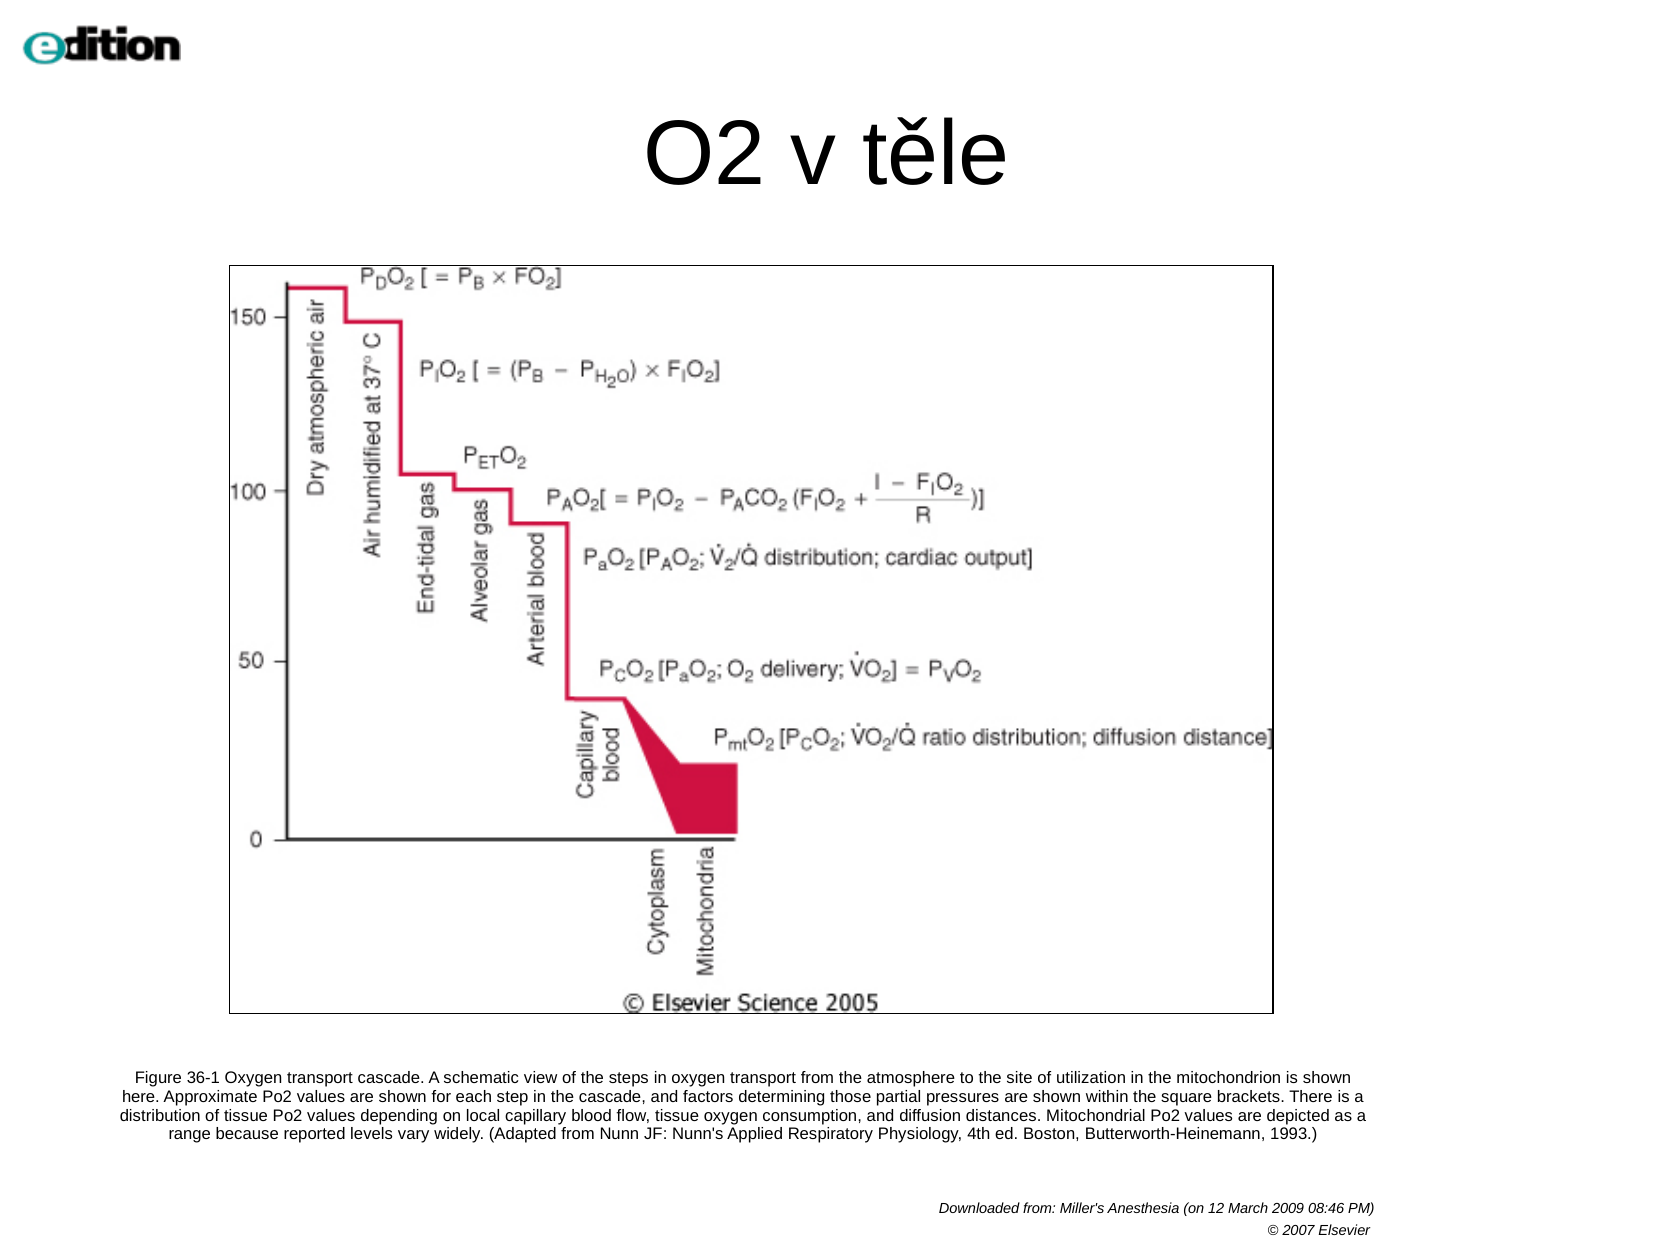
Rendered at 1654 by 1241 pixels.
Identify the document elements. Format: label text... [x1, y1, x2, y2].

text_box © 2007 Elsevier [656, 1214, 1389, 1241]
text_box Downloaded from: Miller's Anesthesia (on 12 March 2009 08:46 PM) [657, 1193, 1390, 1225]
picture [17, 18, 181, 71]
picture [230, 266, 1273, 1013]
title O2 v těle [82, 56, 1571, 250]
text_box Figure 36-1 Oxygen transport cascade. A schematic view of the steps in oxygen transport from the atmosphere to the site of utilization in the mitochondrion is shown here. Approximate Po2 values are shown for each step in the cascade, and factors determining those partial pressures are shown within the square brackets. There is a distribution of tissue Po2 values depending on local capillary blood flow, tissue oxygen consumption, and diffusion distances. Mitochondrial Po2 values are depicted as a range because reported levels vary widely. (Adapted from Nunn JF: Nunn's Applied Respiratory Physiology, 4th ed. Boston, Butterworth-Heinemann, 1993.) [100, 1060, 1388, 1152]
